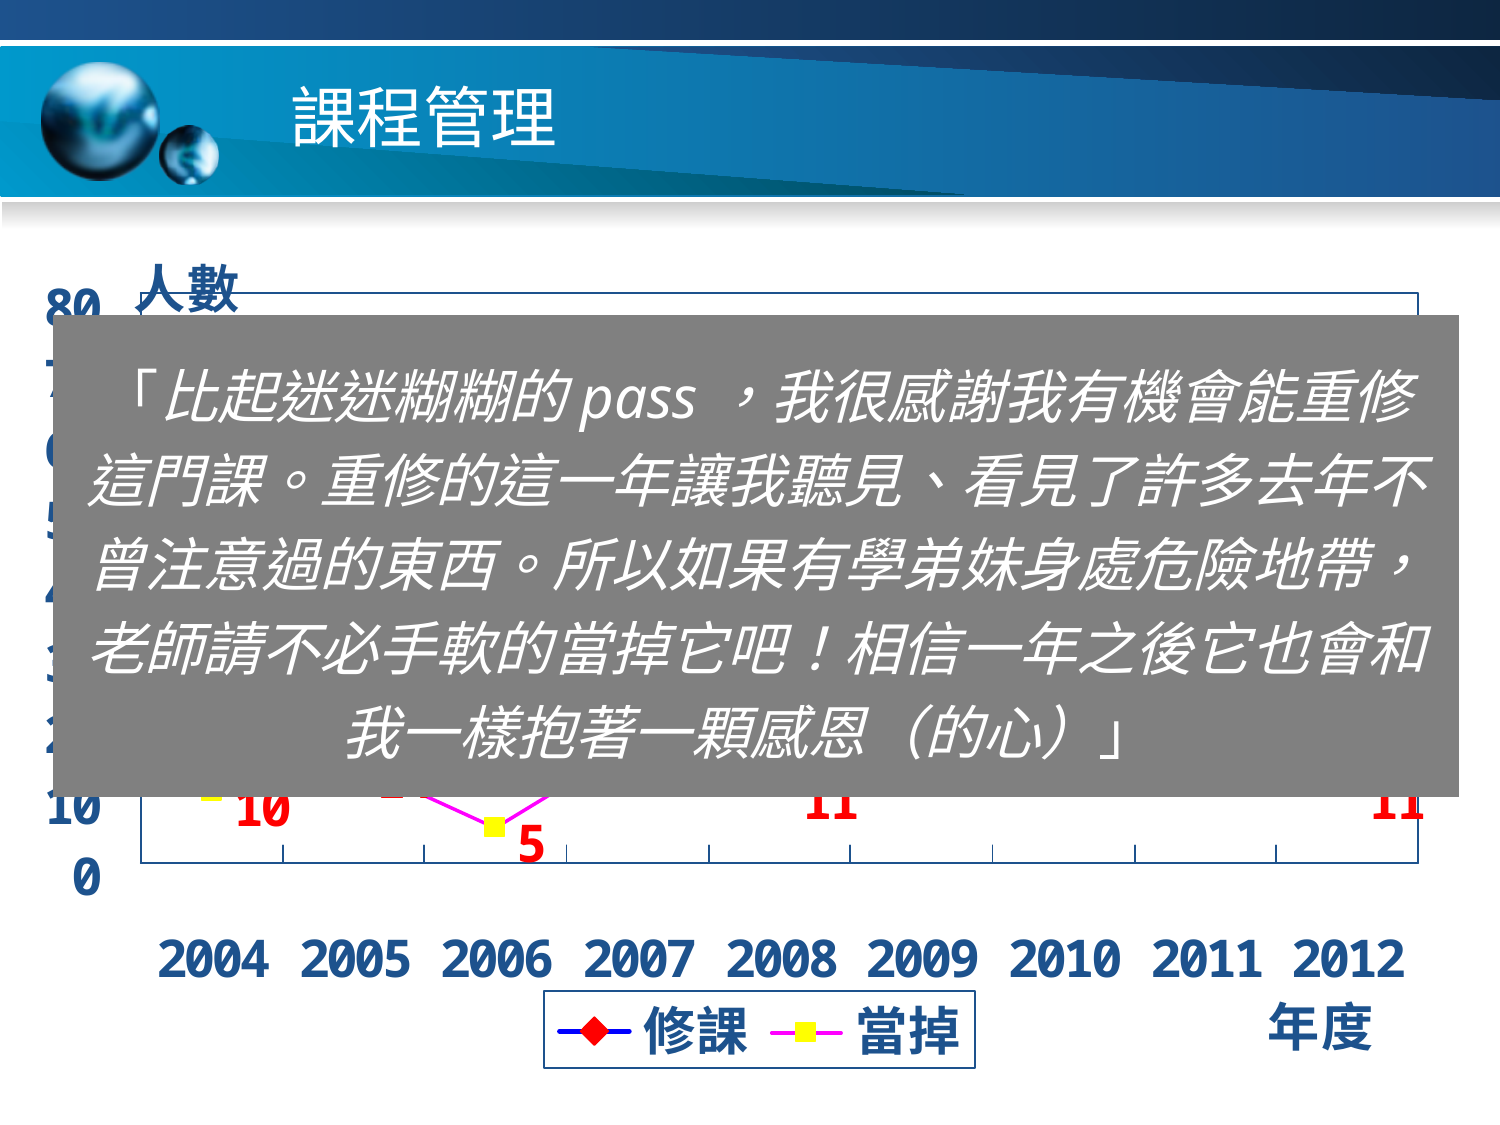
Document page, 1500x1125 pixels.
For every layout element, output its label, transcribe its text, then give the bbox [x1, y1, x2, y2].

title 課程管理 [275, 45, 1363, 188]
text_box 「比起迷迷糊糊的pass，我很感謝我有機會能重修這門課。重修的這一年讓我聽見、看見了許多去年不曾注意過的東西。所以如果有學弟妹身處危險地帶，老師請不必手軟的當掉它吧！相信一年之後它也會和我一樣抱著一顆感恩（的心）」 [53, 315, 1459, 797]
chart [0, 213, 1455, 1125]
